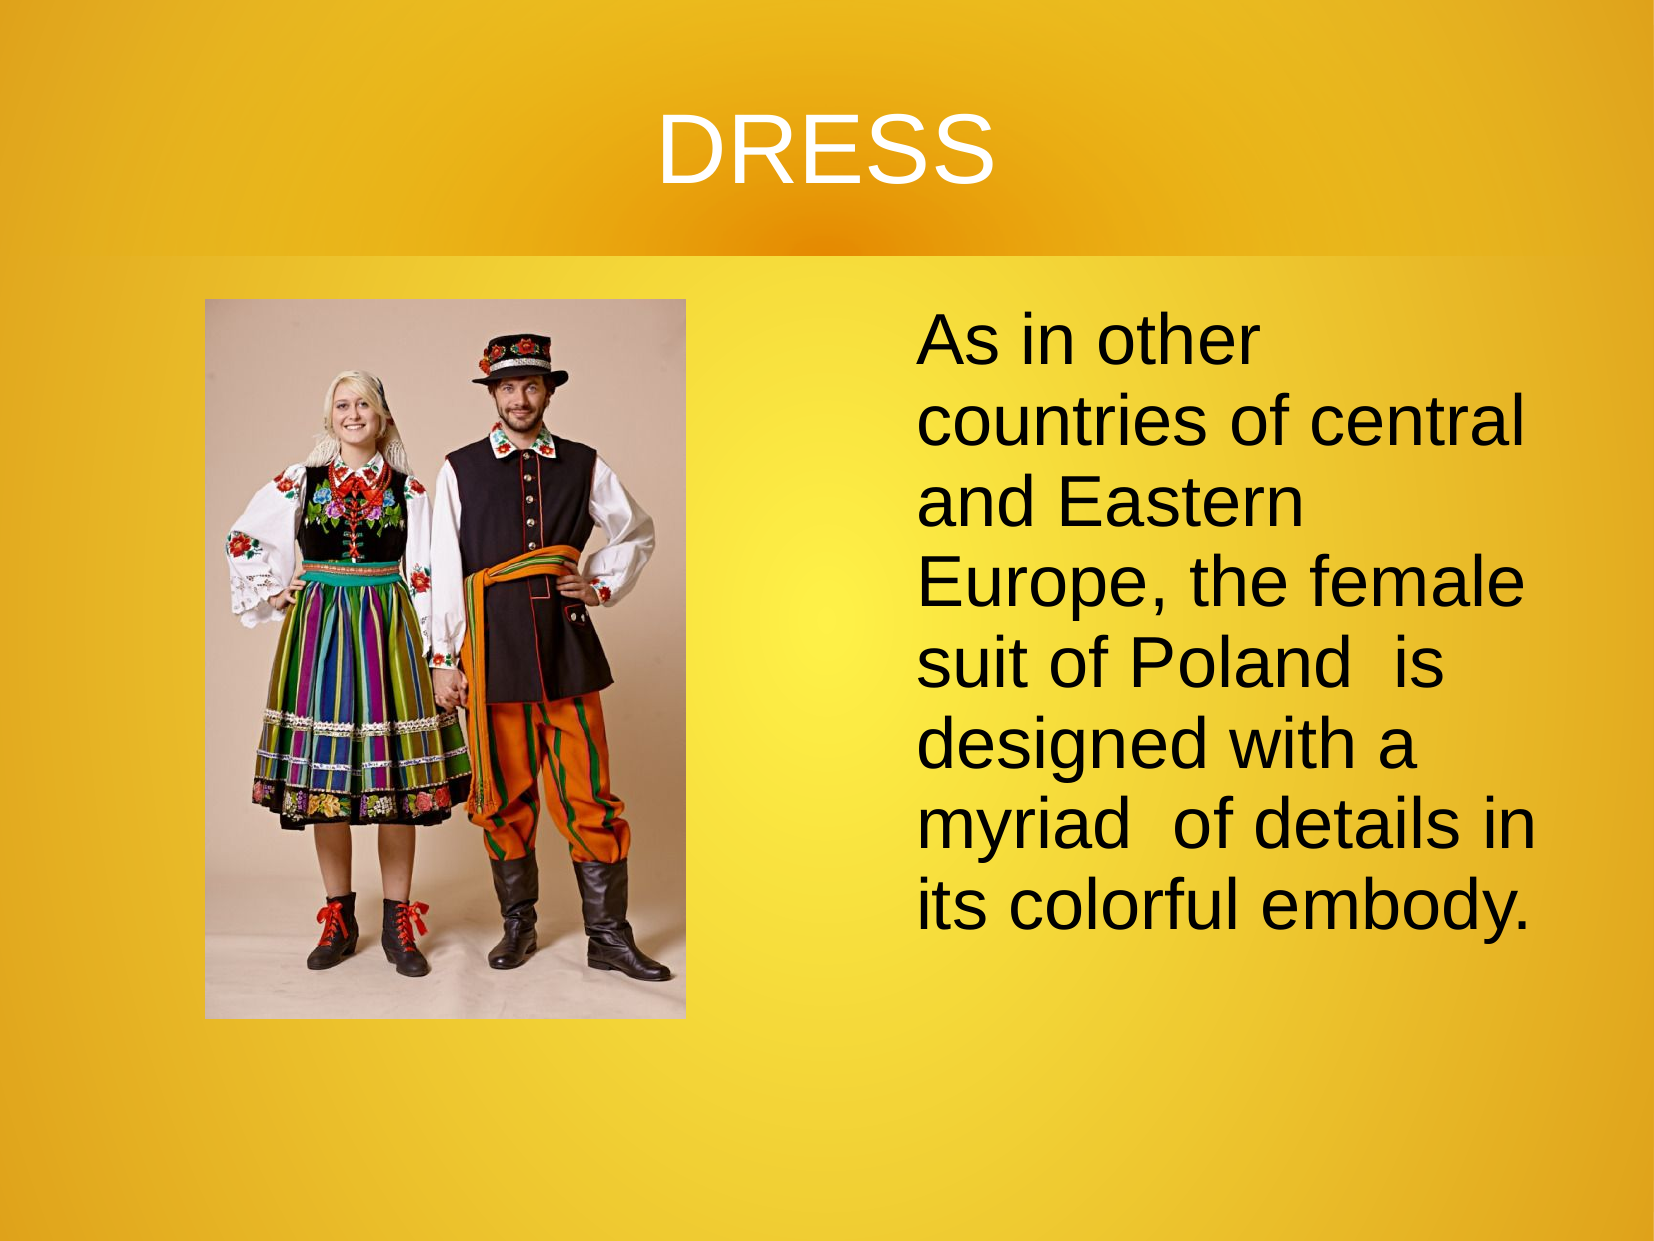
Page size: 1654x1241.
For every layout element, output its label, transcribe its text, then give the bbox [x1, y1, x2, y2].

list As in other countries of central and Eastern Europe, the female suit of Poland is designed with a myriad of details in its colorful embody. [845, 299, 1572, 1019]
title DRESS [82, 47, 1571, 252]
picture [205, 299, 686, 1019]
